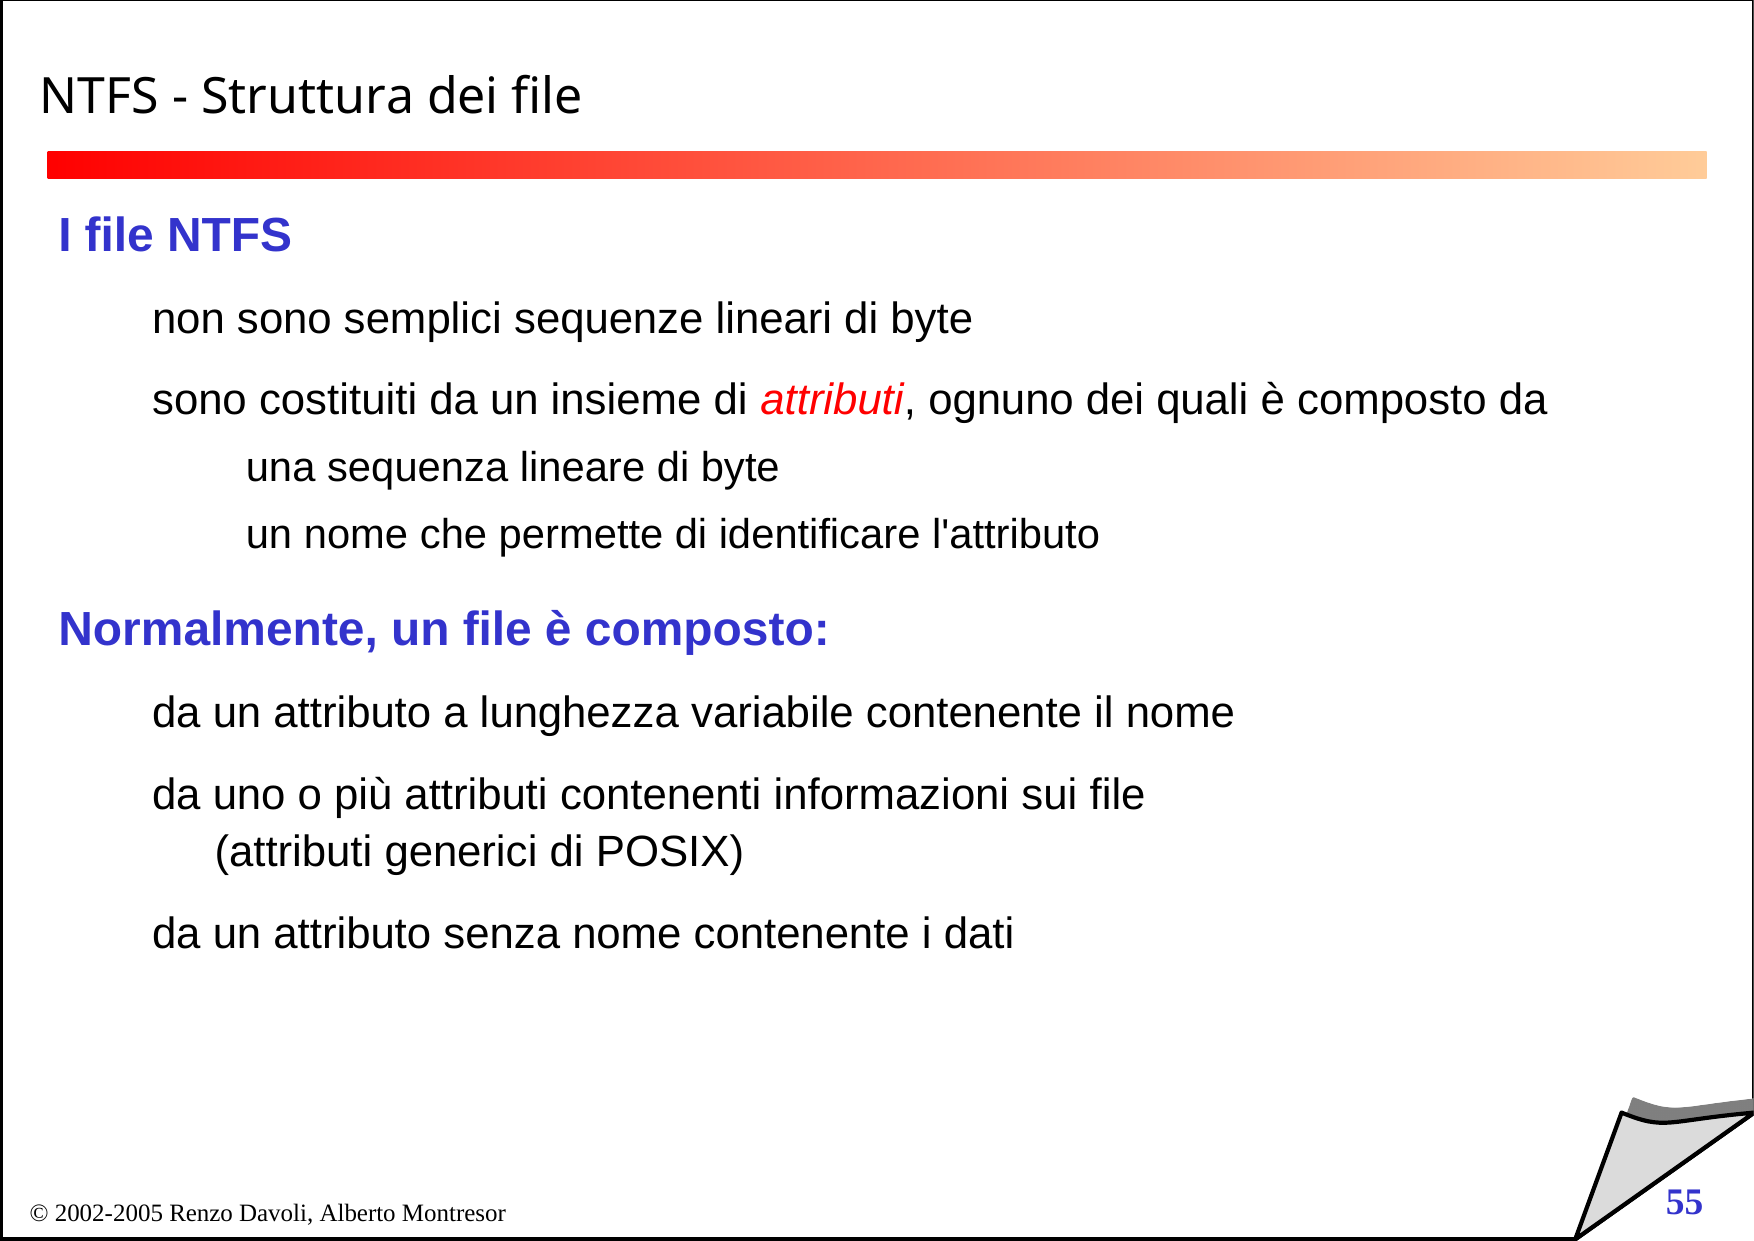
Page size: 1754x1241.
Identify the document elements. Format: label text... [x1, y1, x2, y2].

title NTFS - Struttura dei file [40, 49, 1713, 144]
list I file NTFS non sono semplici sequenze lineari di byte sono costituiti da un insieme di attributi, ognuno dei quali è composto da una sequenza lineare di byte un nome che permette di identificare l'attributo Normalmente, un file è composto: da un attributo a lunghezza variabile contenente il nome da uno o più attributi contenenti informazioni sui file (attributi generici di POSIX) da un attributo senza nome contenente i dati [58, 206, 1695, 1099]
